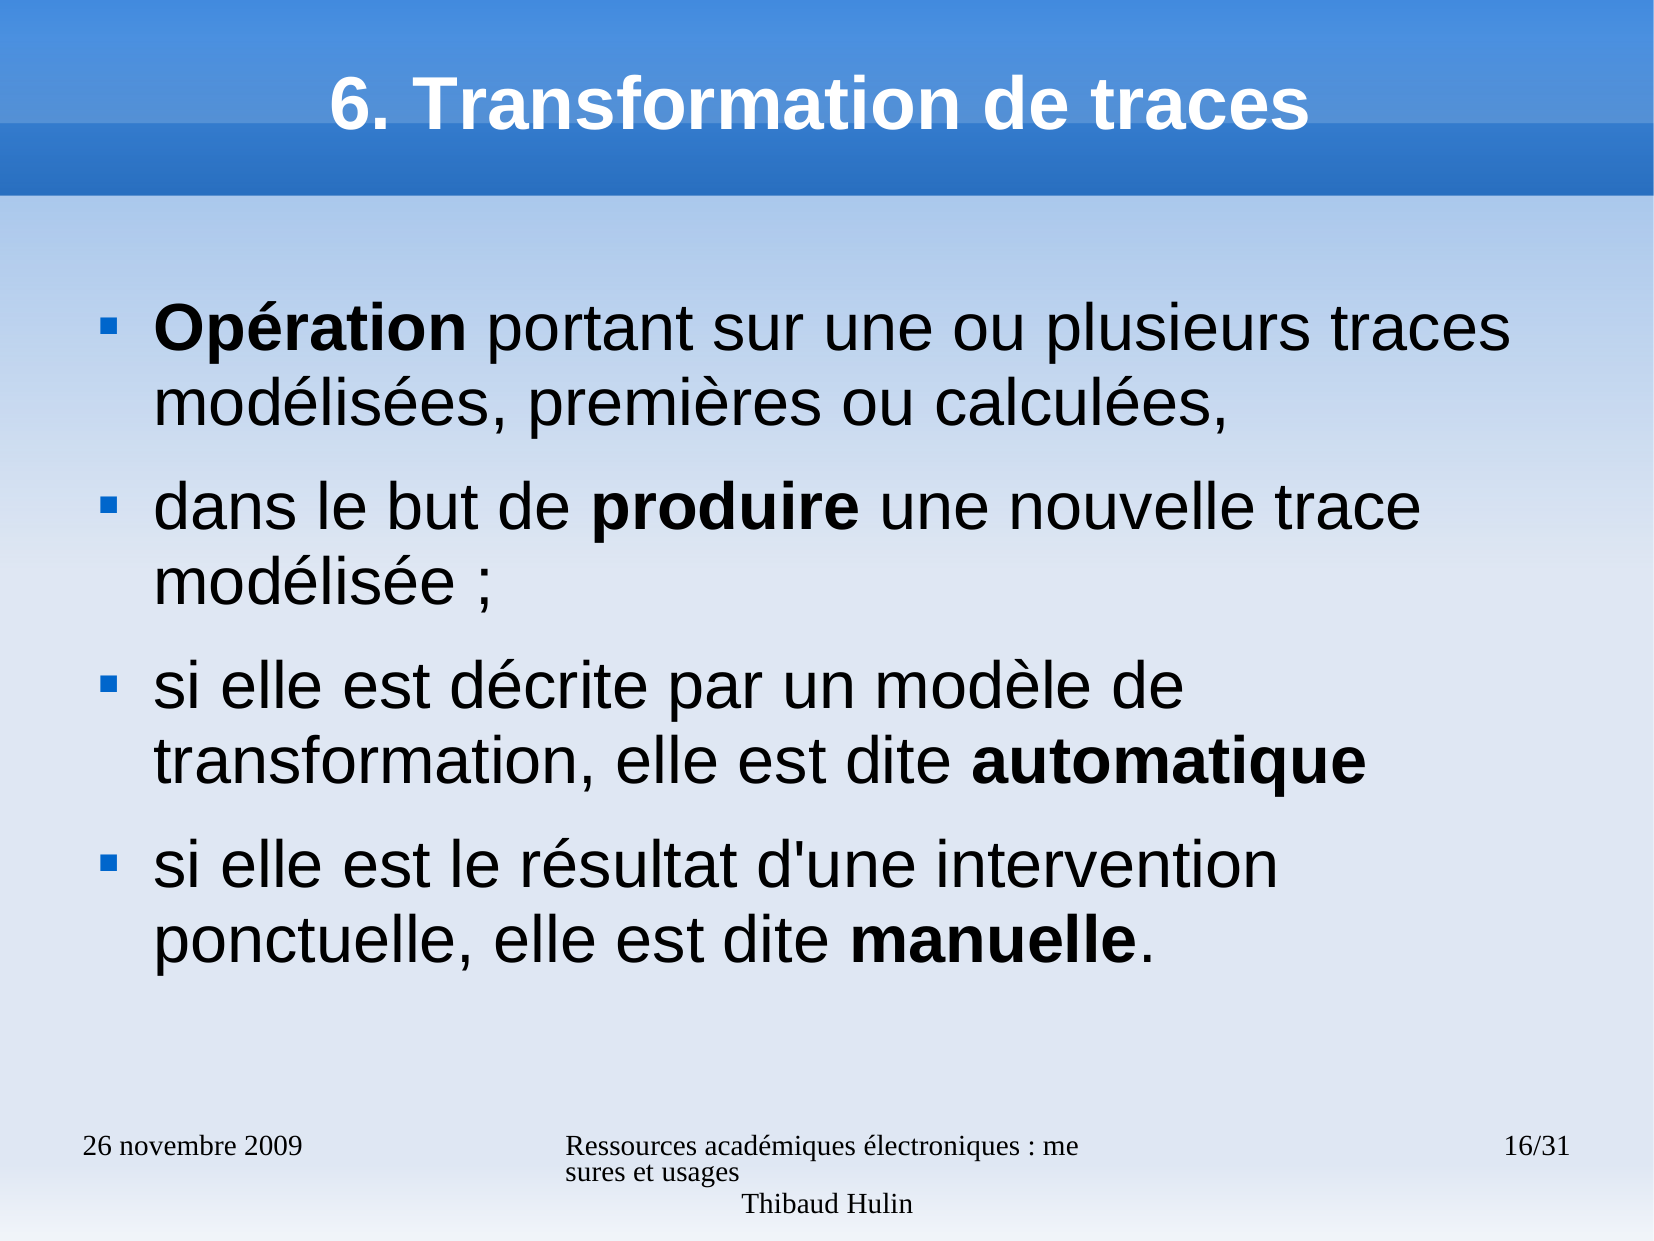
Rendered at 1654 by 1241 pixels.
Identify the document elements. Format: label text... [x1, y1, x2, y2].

picture [0, 0, 1654, 1241]
list Opération portant sur une ou plusieurs traces modélisées, premières ou calculées, dans le but de produire une nouvelle trace modélisée ; si elle est décrite par un modèle de transformation, elle est dite automatique si elle est le résultat d'une intervention ponctuelle, elle est dite manuelle. [82, 290, 1571, 1094]
title 6. Transformation de traces [76, 7, 1565, 200]
